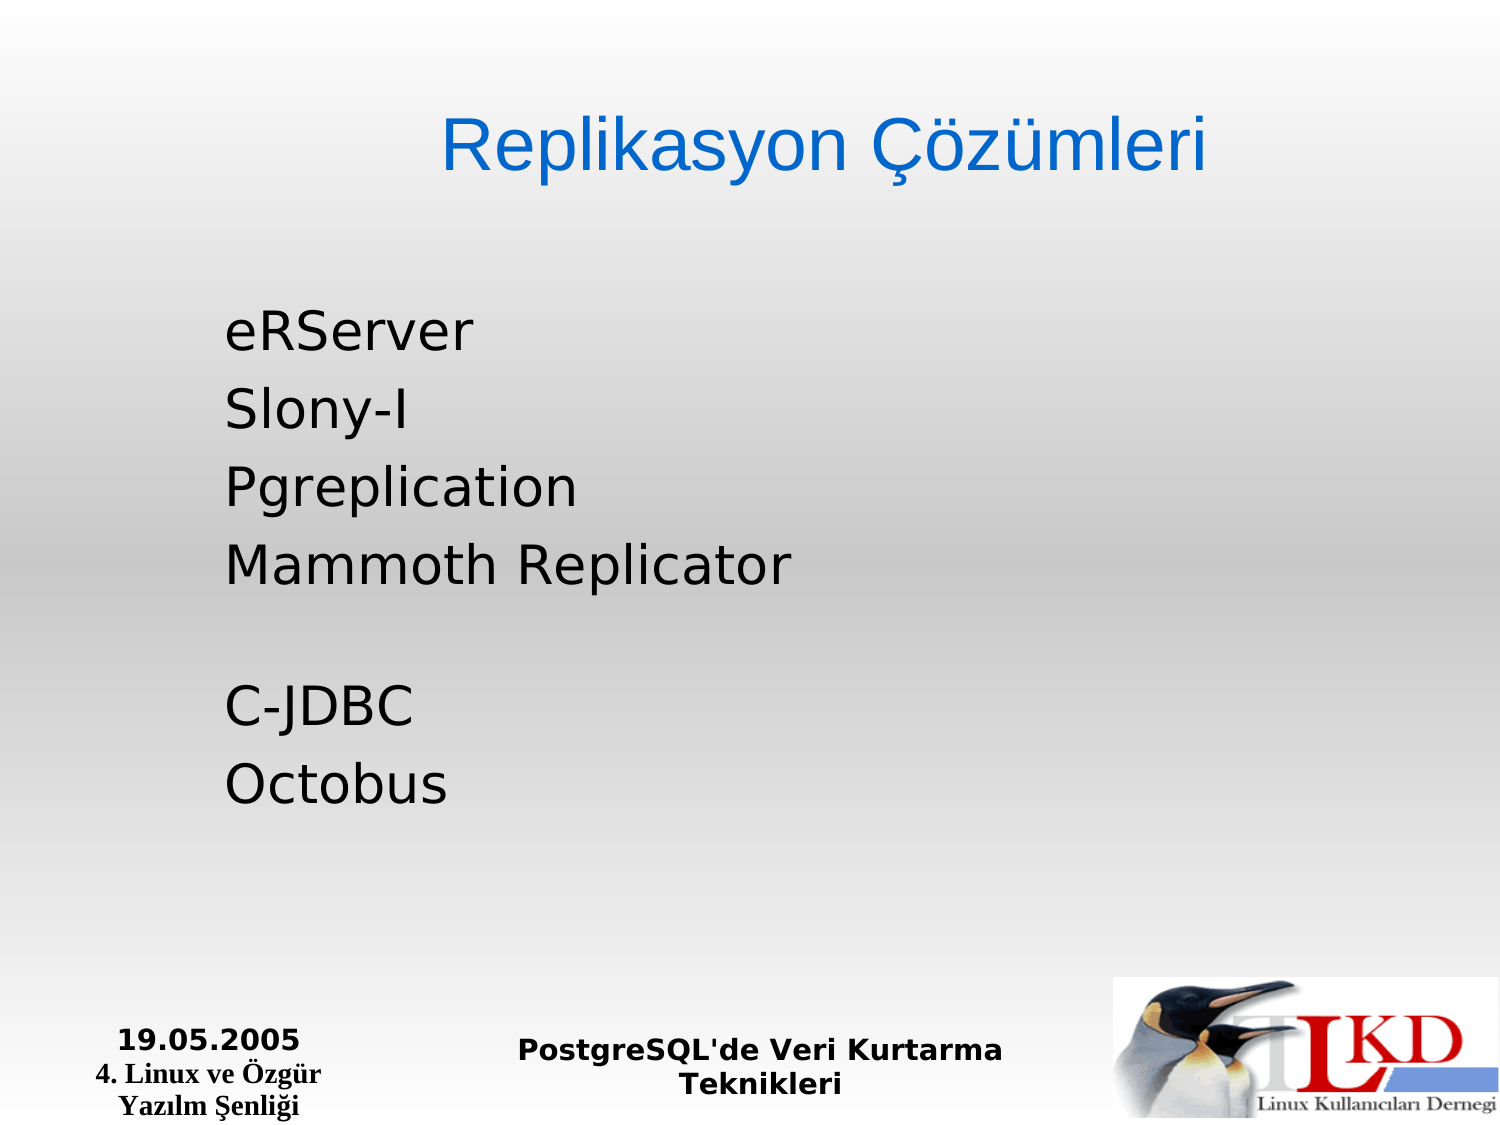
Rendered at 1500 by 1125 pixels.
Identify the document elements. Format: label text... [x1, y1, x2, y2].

list eRServer Slony-I Pgreplication Mammoth Replicator C-JDBC Octobus [224, 299, 1425, 975]
picture [1113, 977, 1499, 1118]
title Replikasyon Çözümleri [224, 49, 1425, 238]
